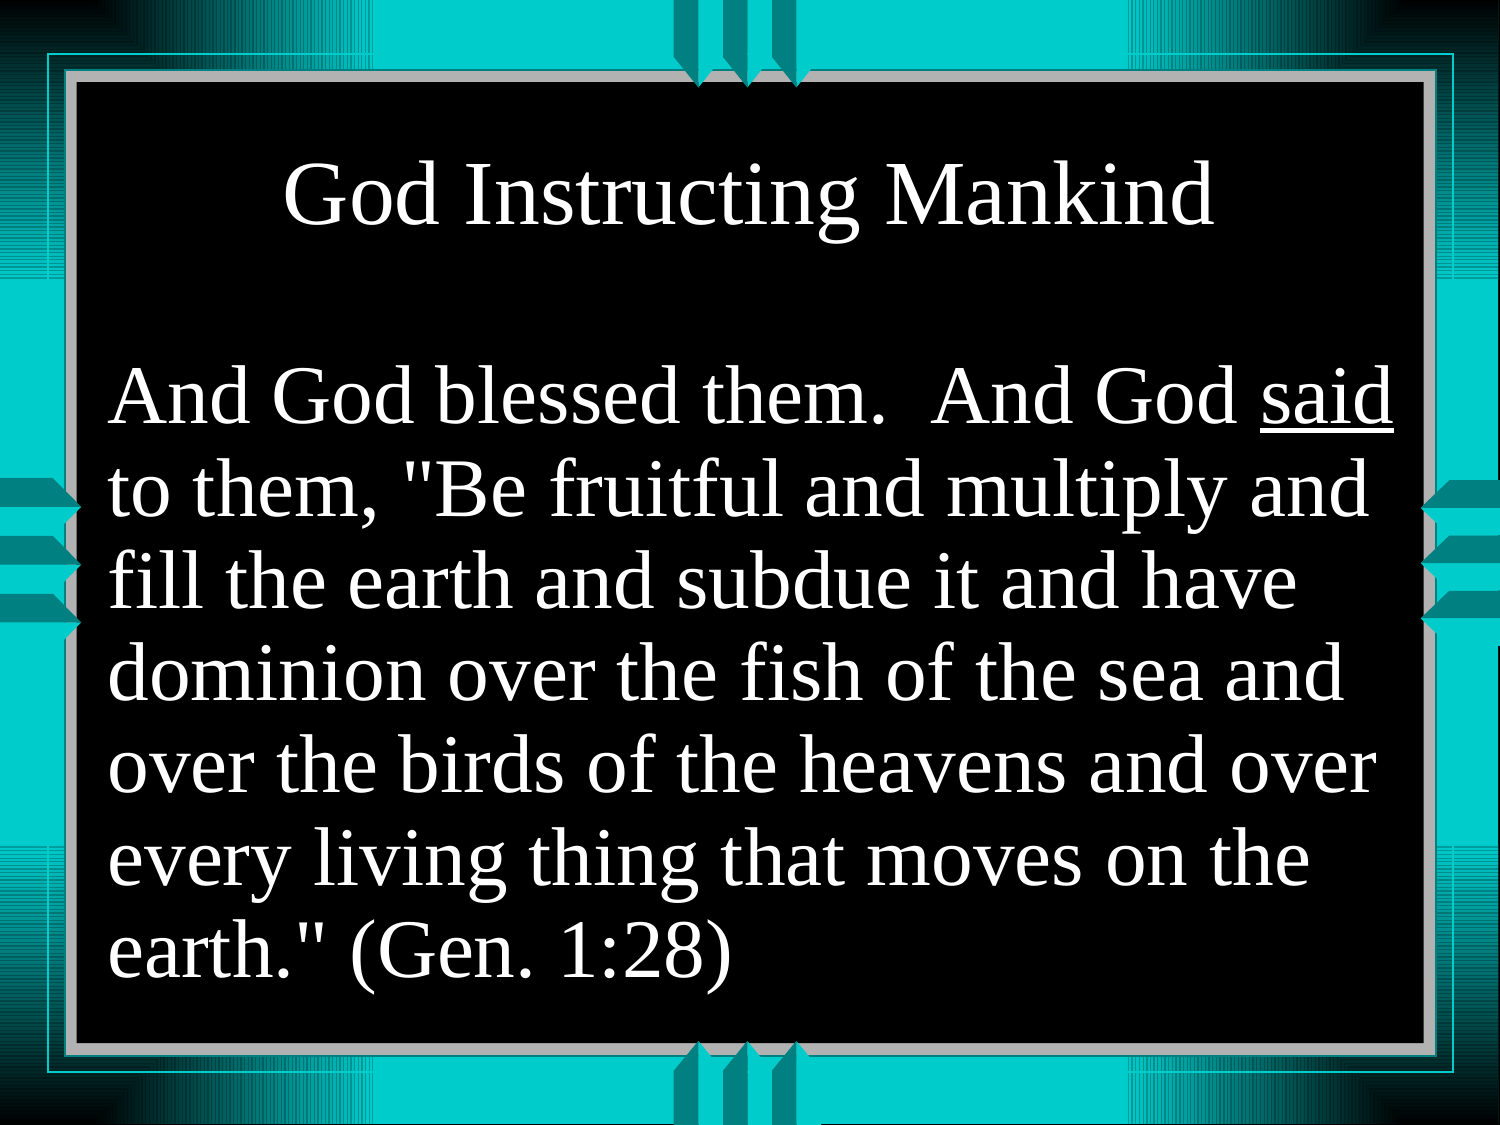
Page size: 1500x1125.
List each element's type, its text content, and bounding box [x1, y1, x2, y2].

title God Instructing Mankind [112, 99, 1388, 288]
text_box And God blessed them. And God said to them, "Be fruitful and multiply and fill the earth and subdue it and have dominion over the fish of the sea and over the birds of the heavens and over every living thing that moves on the earth." (Gen. 1:28) [92, 342, 1412, 1003]
